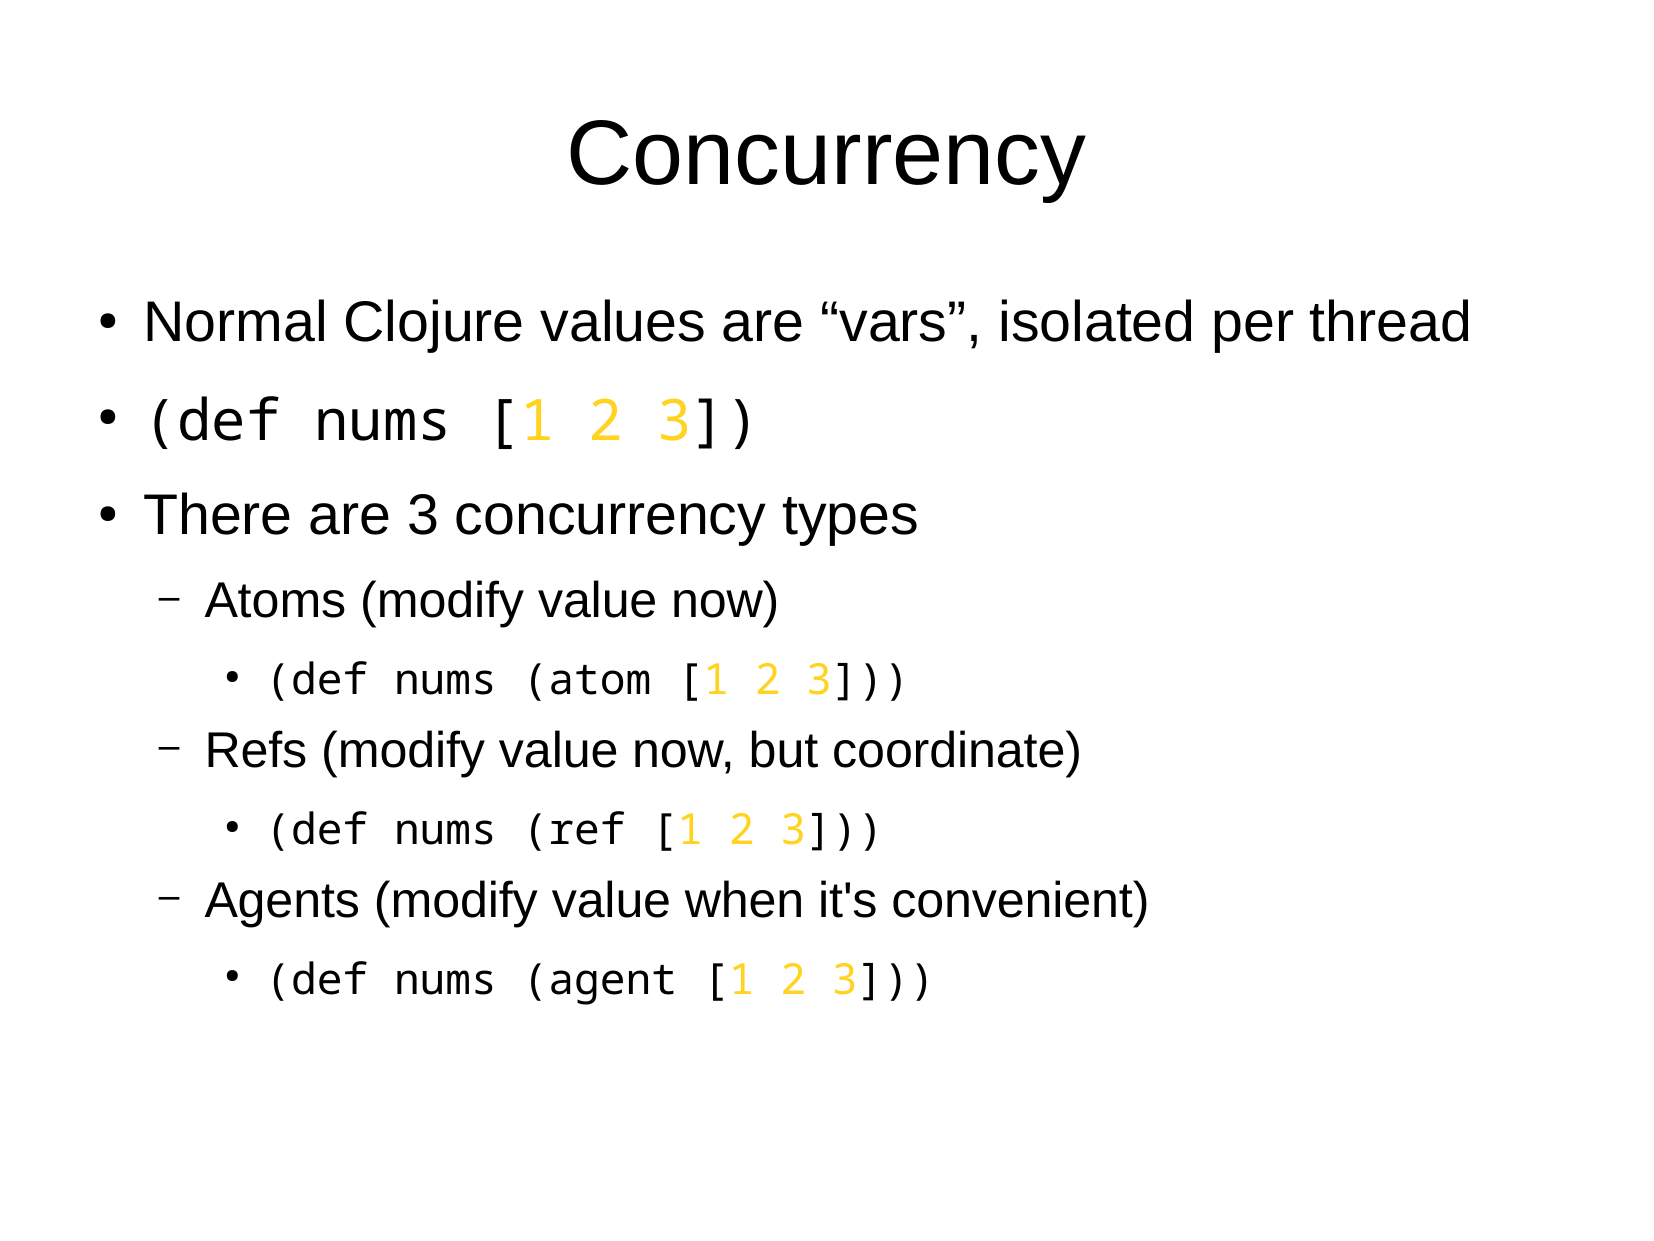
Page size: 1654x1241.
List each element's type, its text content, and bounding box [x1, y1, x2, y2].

title Concurrency [82, 49, 1571, 257]
list Normal Clojure values are “vars”, isolated per thread (def nums [1 2 3]) There are 3 concurrency types Atoms (modify value now) (def nums (atom [1 2 3])) Refs (modify value now, but coordinate) (def nums (ref [1 2 3])) Agents (modify value when it's convenient) (def nums (agent [1 2 3])) [82, 290, 1571, 1010]
